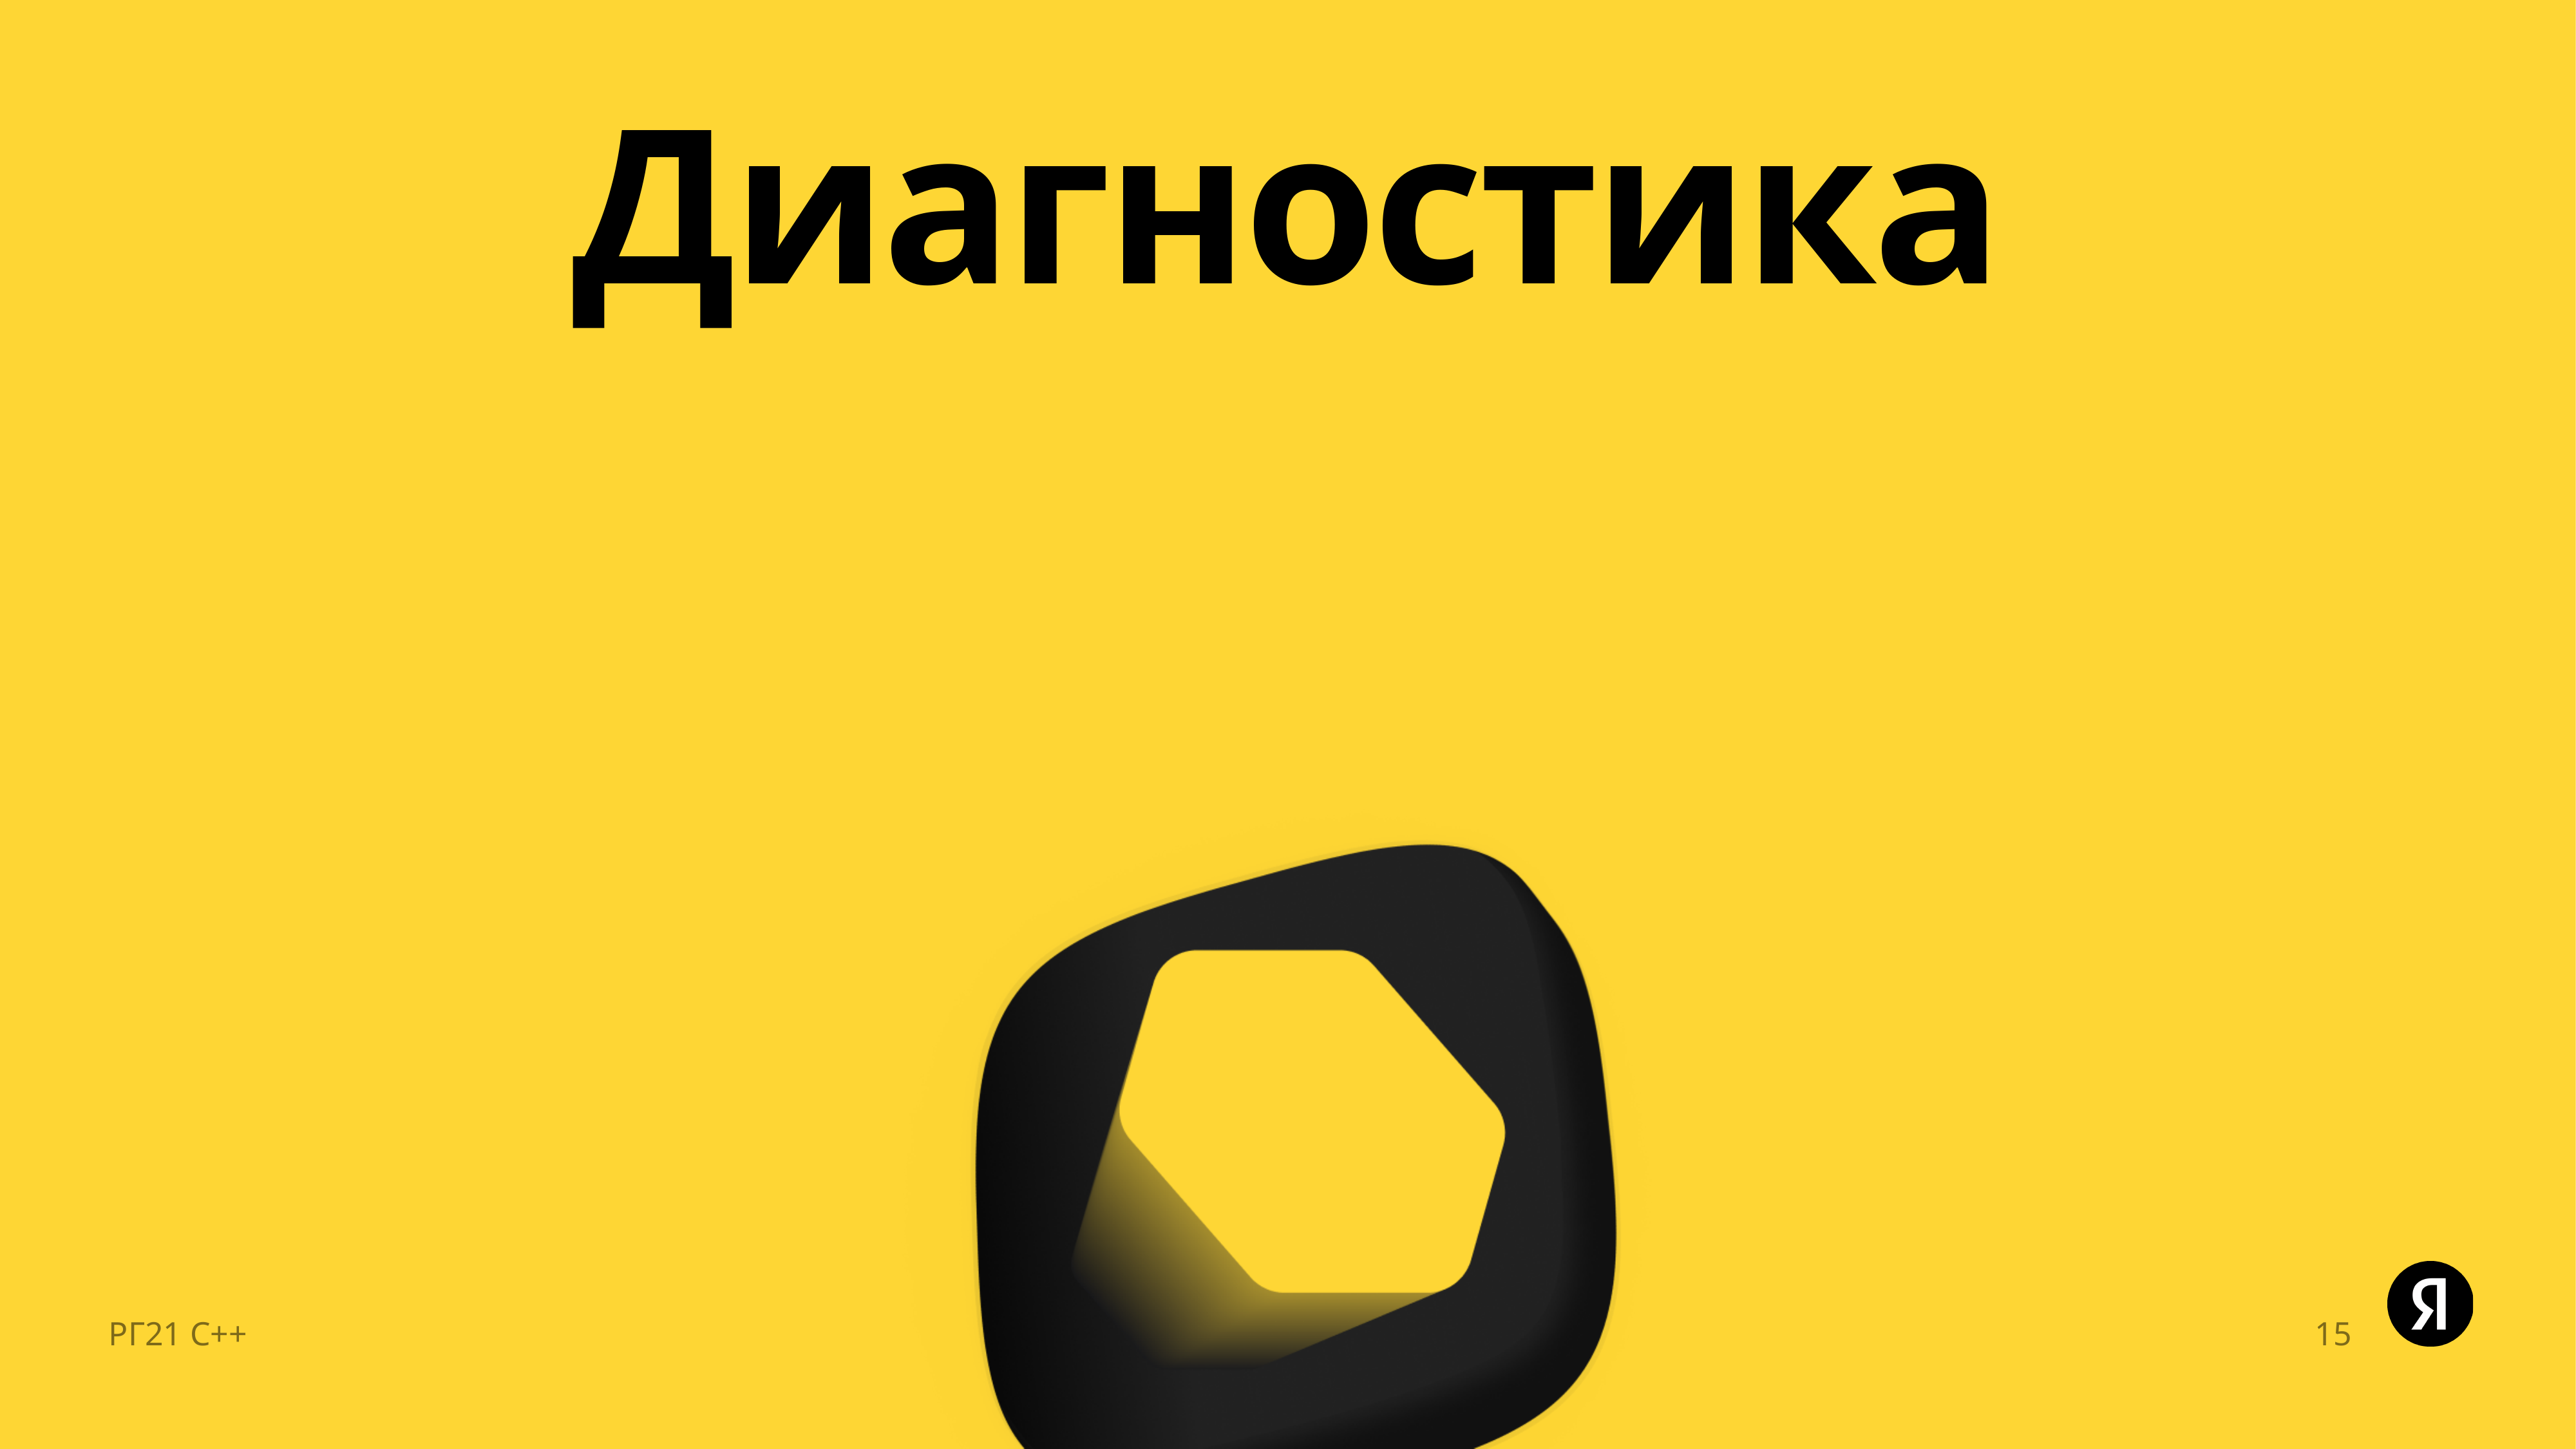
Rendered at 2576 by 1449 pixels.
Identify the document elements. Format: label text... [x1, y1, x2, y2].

title Диагностика [104, 97, 2471, 329]
picture [578, 782, 1938, 1449]
picture [2387, 1261, 2474, 1347]
